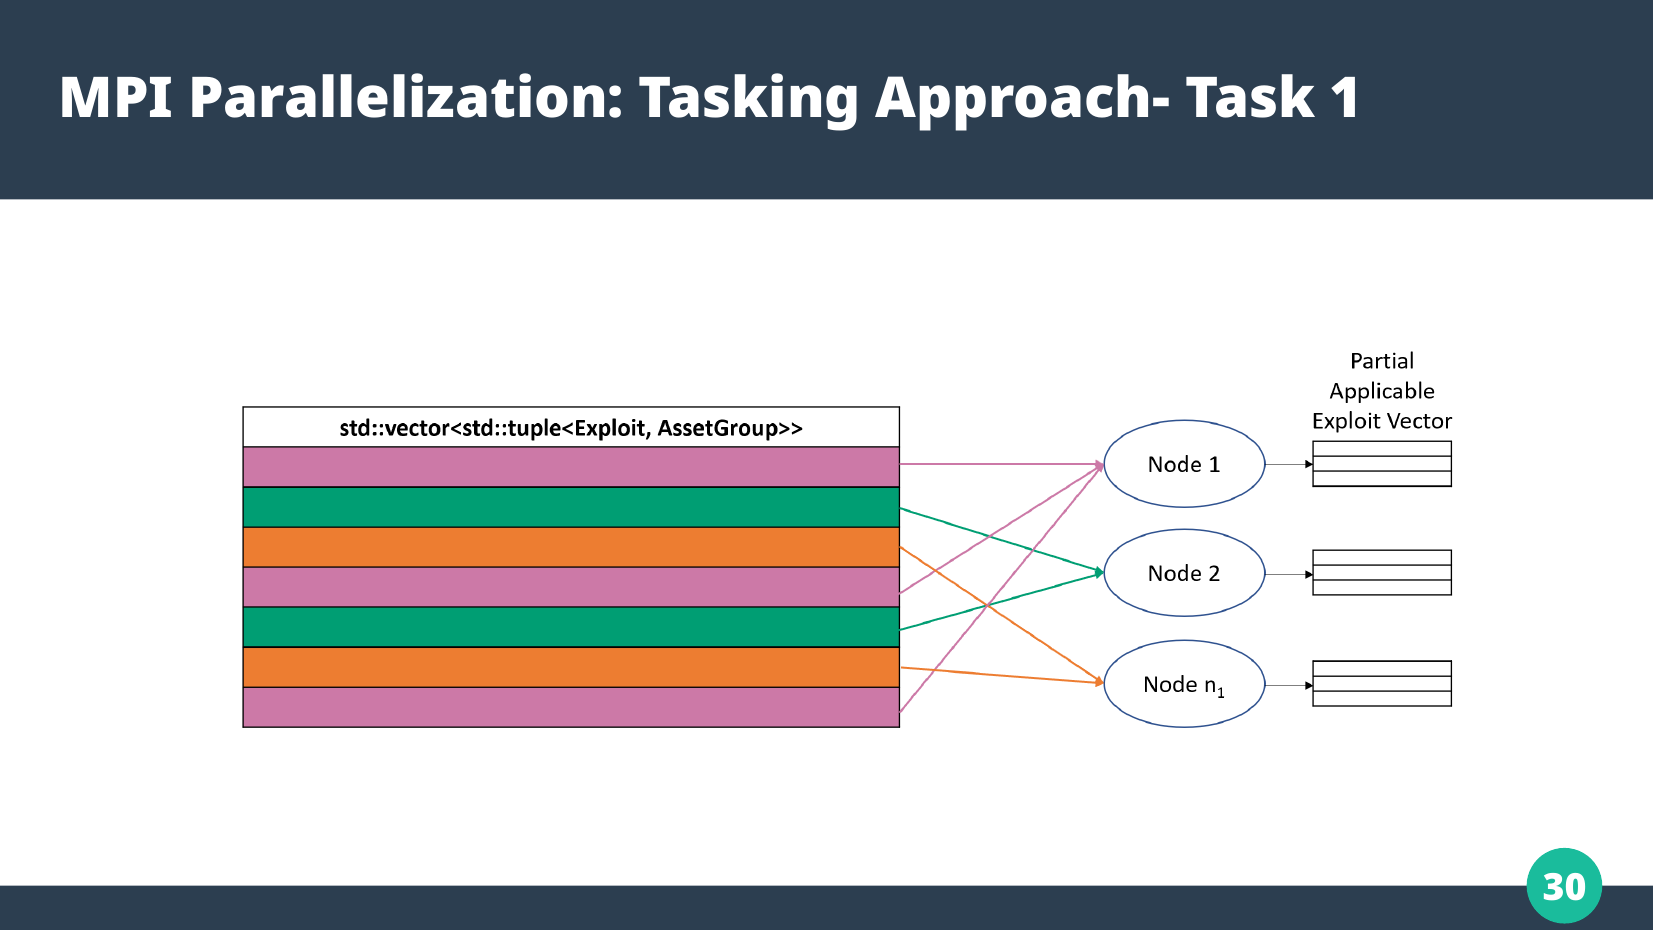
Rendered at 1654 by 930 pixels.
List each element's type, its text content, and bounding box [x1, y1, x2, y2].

title MPI Parallelization: Tasking Approach- Task 1 [58, 36, 1594, 156]
picture [225, 337, 1466, 748]
